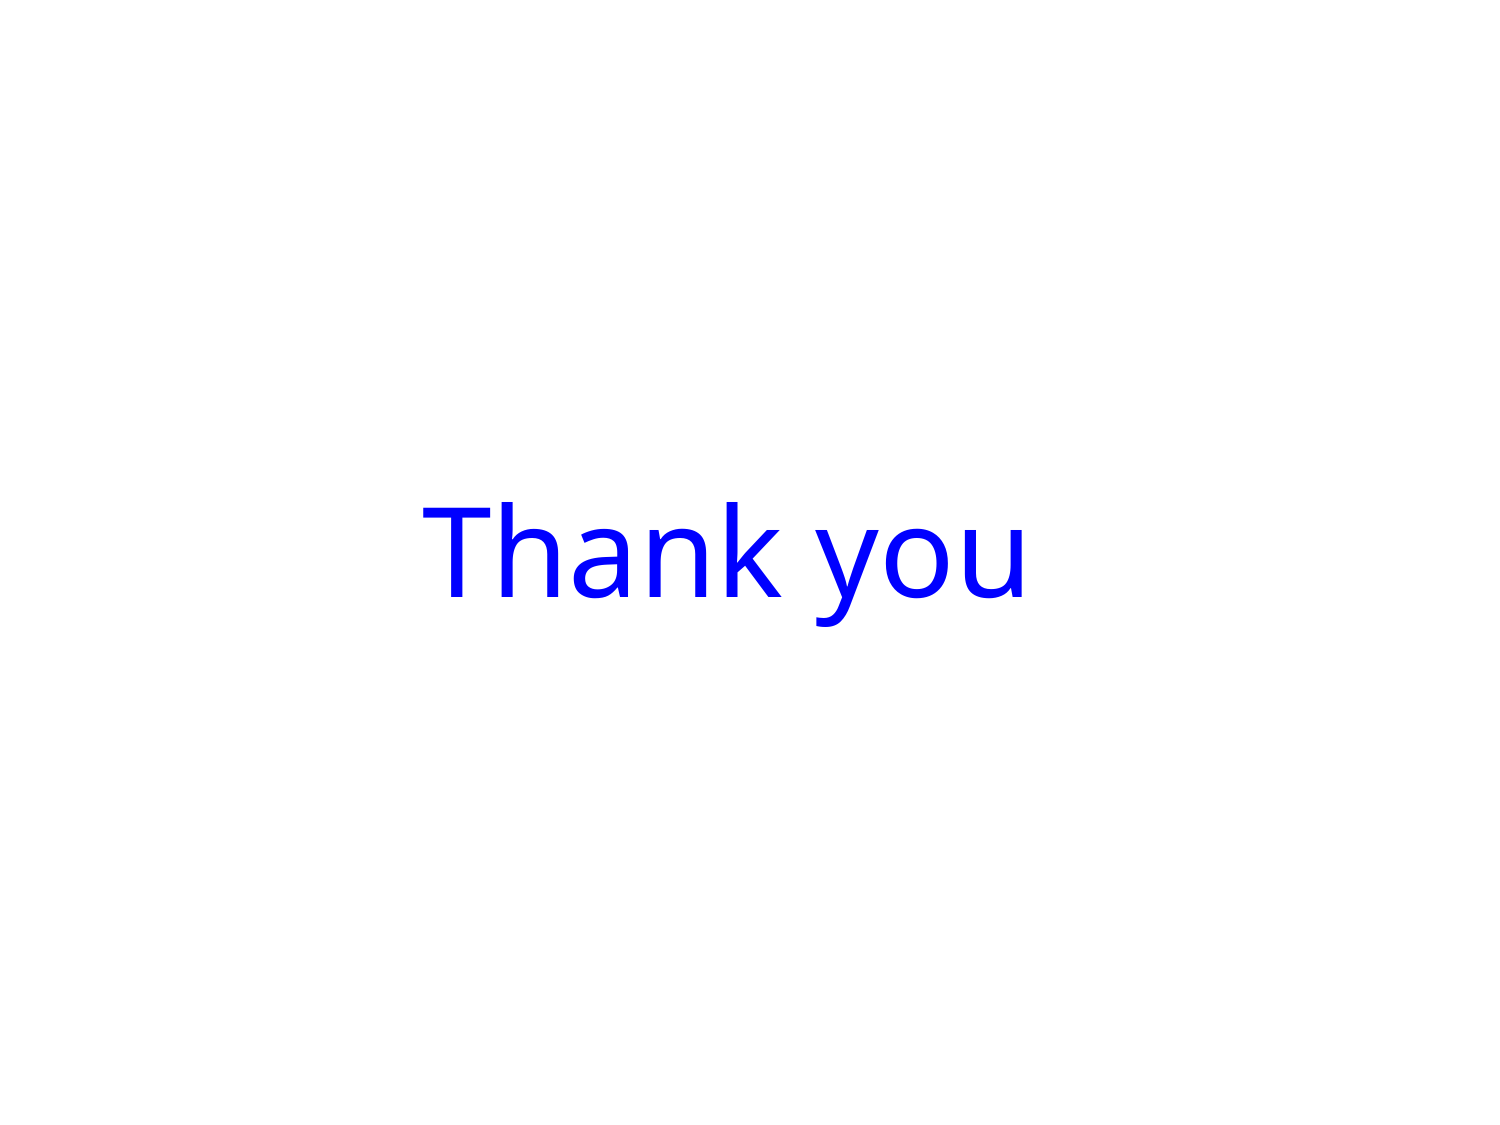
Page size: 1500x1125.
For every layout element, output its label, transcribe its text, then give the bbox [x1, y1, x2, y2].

text_box Thank you [407, 460, 1094, 628]
